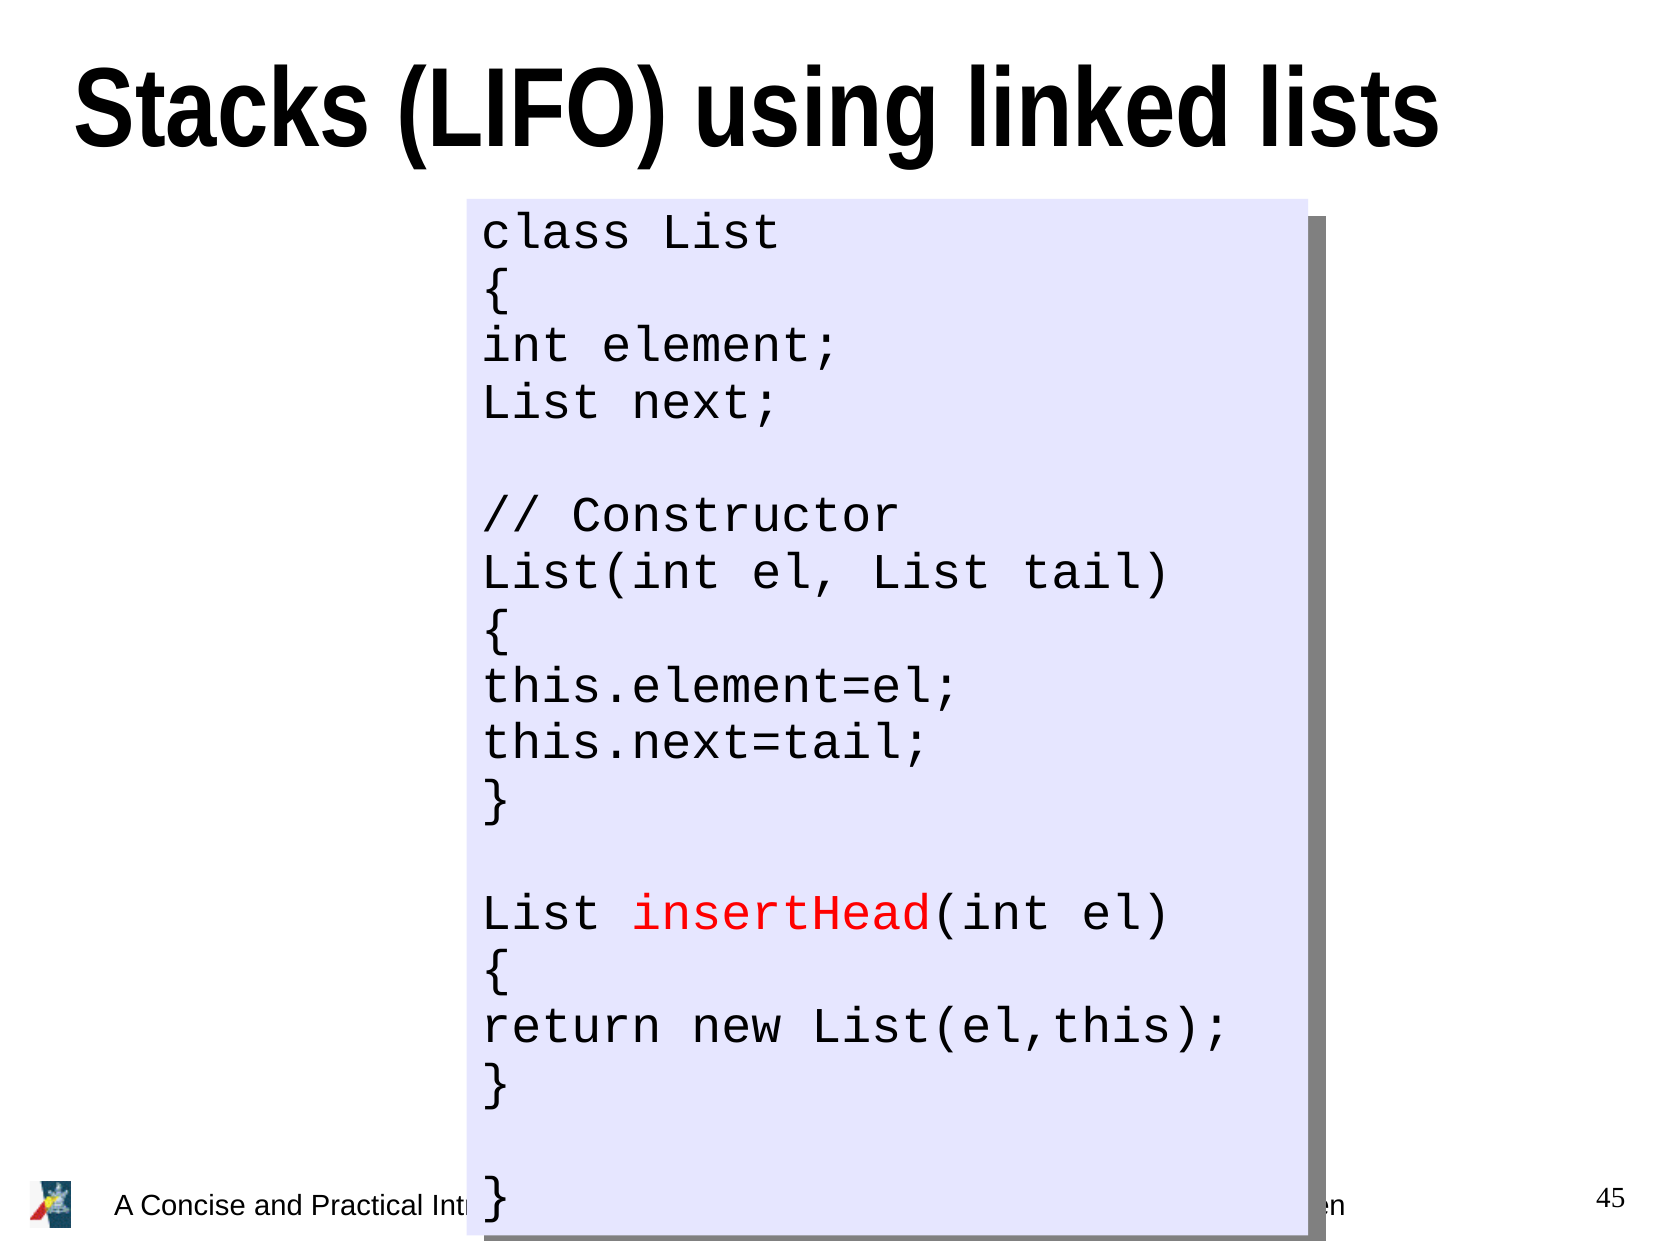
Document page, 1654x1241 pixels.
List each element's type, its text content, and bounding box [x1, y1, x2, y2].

text_box class List { int element; List next; // Constructor List(int el, List tail) { this.element=el; this.next=tail; } List insertHead(int el) { return new List(el,this); } } [466, 198, 1309, 1182]
text_box Stacks (LIFO) using linked lists [59, 33, 1484, 178]
picture [29, 1181, 71, 1228]
